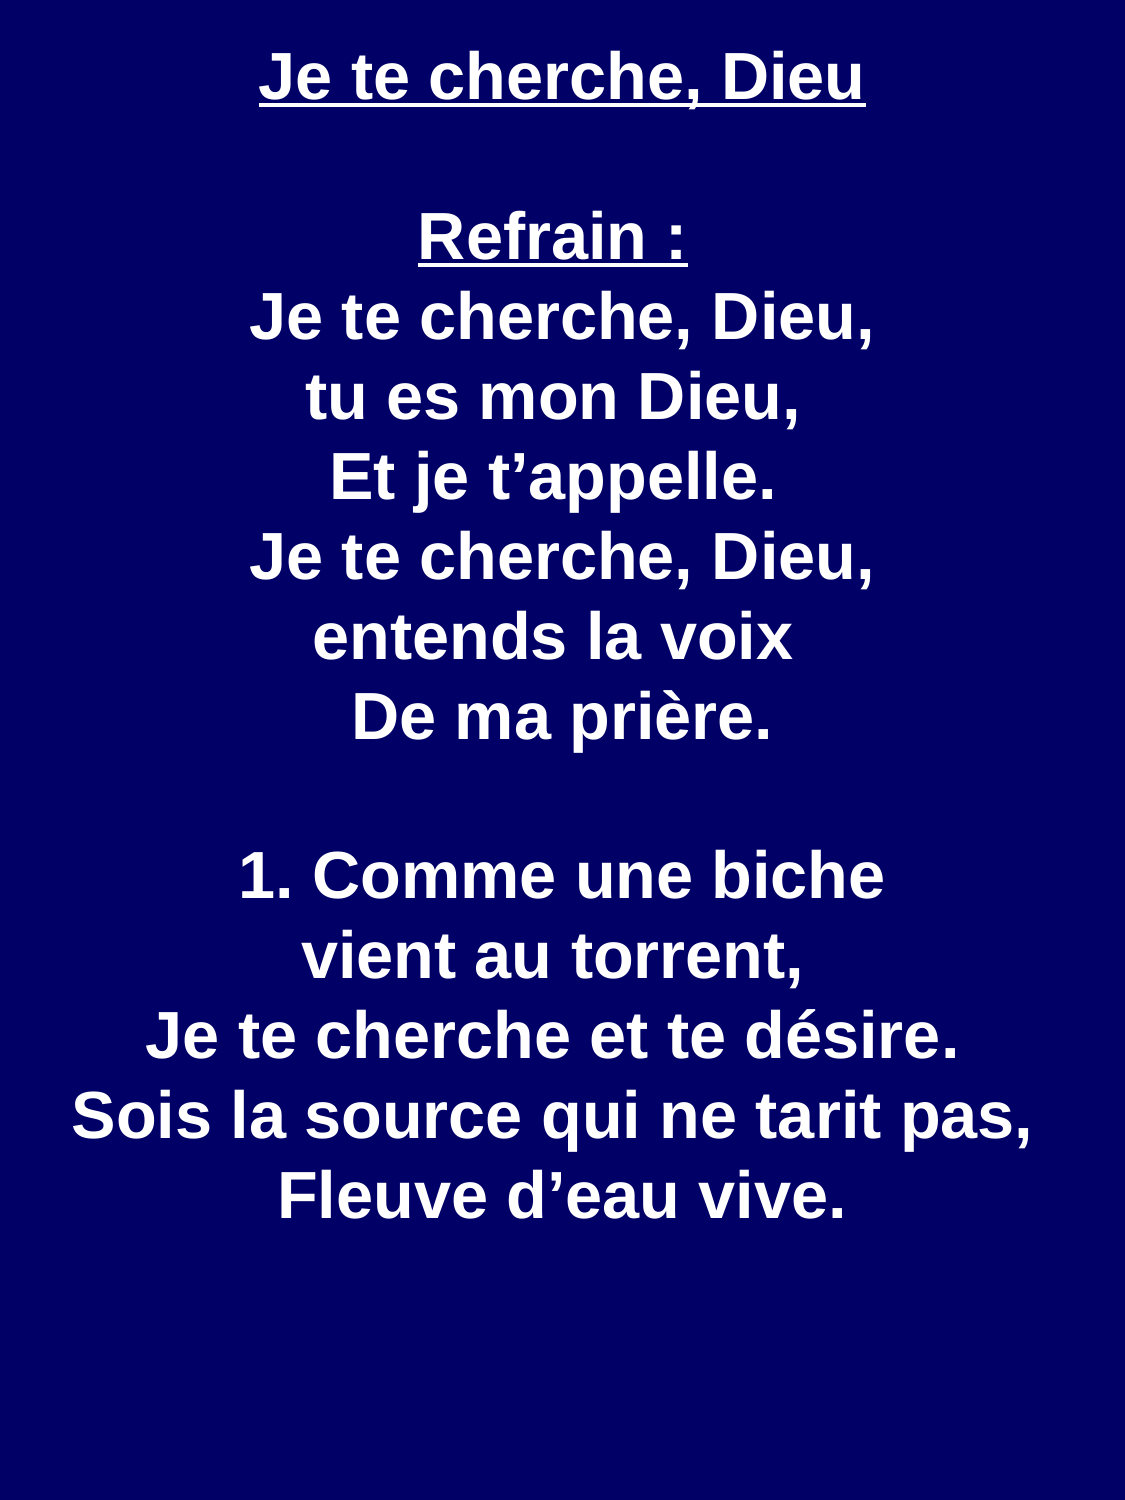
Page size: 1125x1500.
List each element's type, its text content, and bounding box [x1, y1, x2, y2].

text_box Je te cherche, Dieu Refrain : Je te cherche, Dieu, tu es mon Dieu, Et je t’appelle. Je te cherche, Dieu, entends la voix De ma prière. 1. Comme une biche vient au torrent, Je te cherche et te désire. Sois la source qui ne tarit pas, Fleuve d’eau vive. [0, 25, 1125, 1240]
